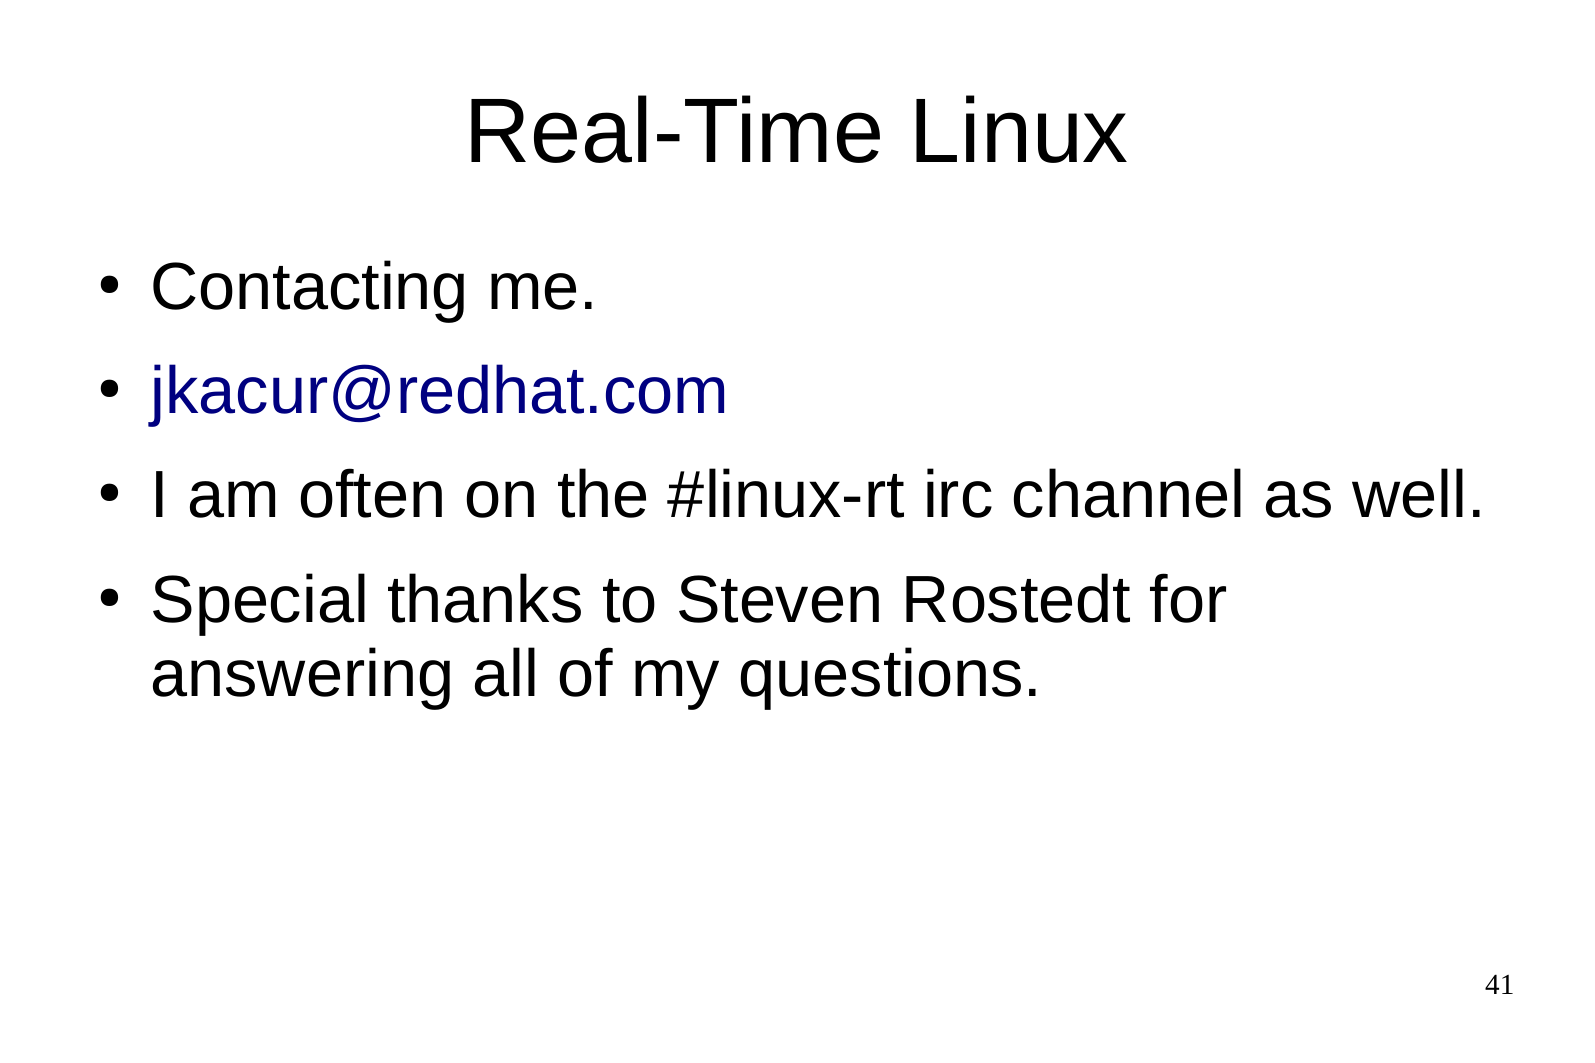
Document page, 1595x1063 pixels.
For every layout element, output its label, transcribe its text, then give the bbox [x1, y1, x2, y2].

title Real-Time Linux [79, 49, 1515, 213]
list Contacting me. jkacur@redhat.com I am often on the #linux-rt irc channel as well. Special thanks to Steven Rostedt for answering all of my questions. [79, 248, 1515, 936]
